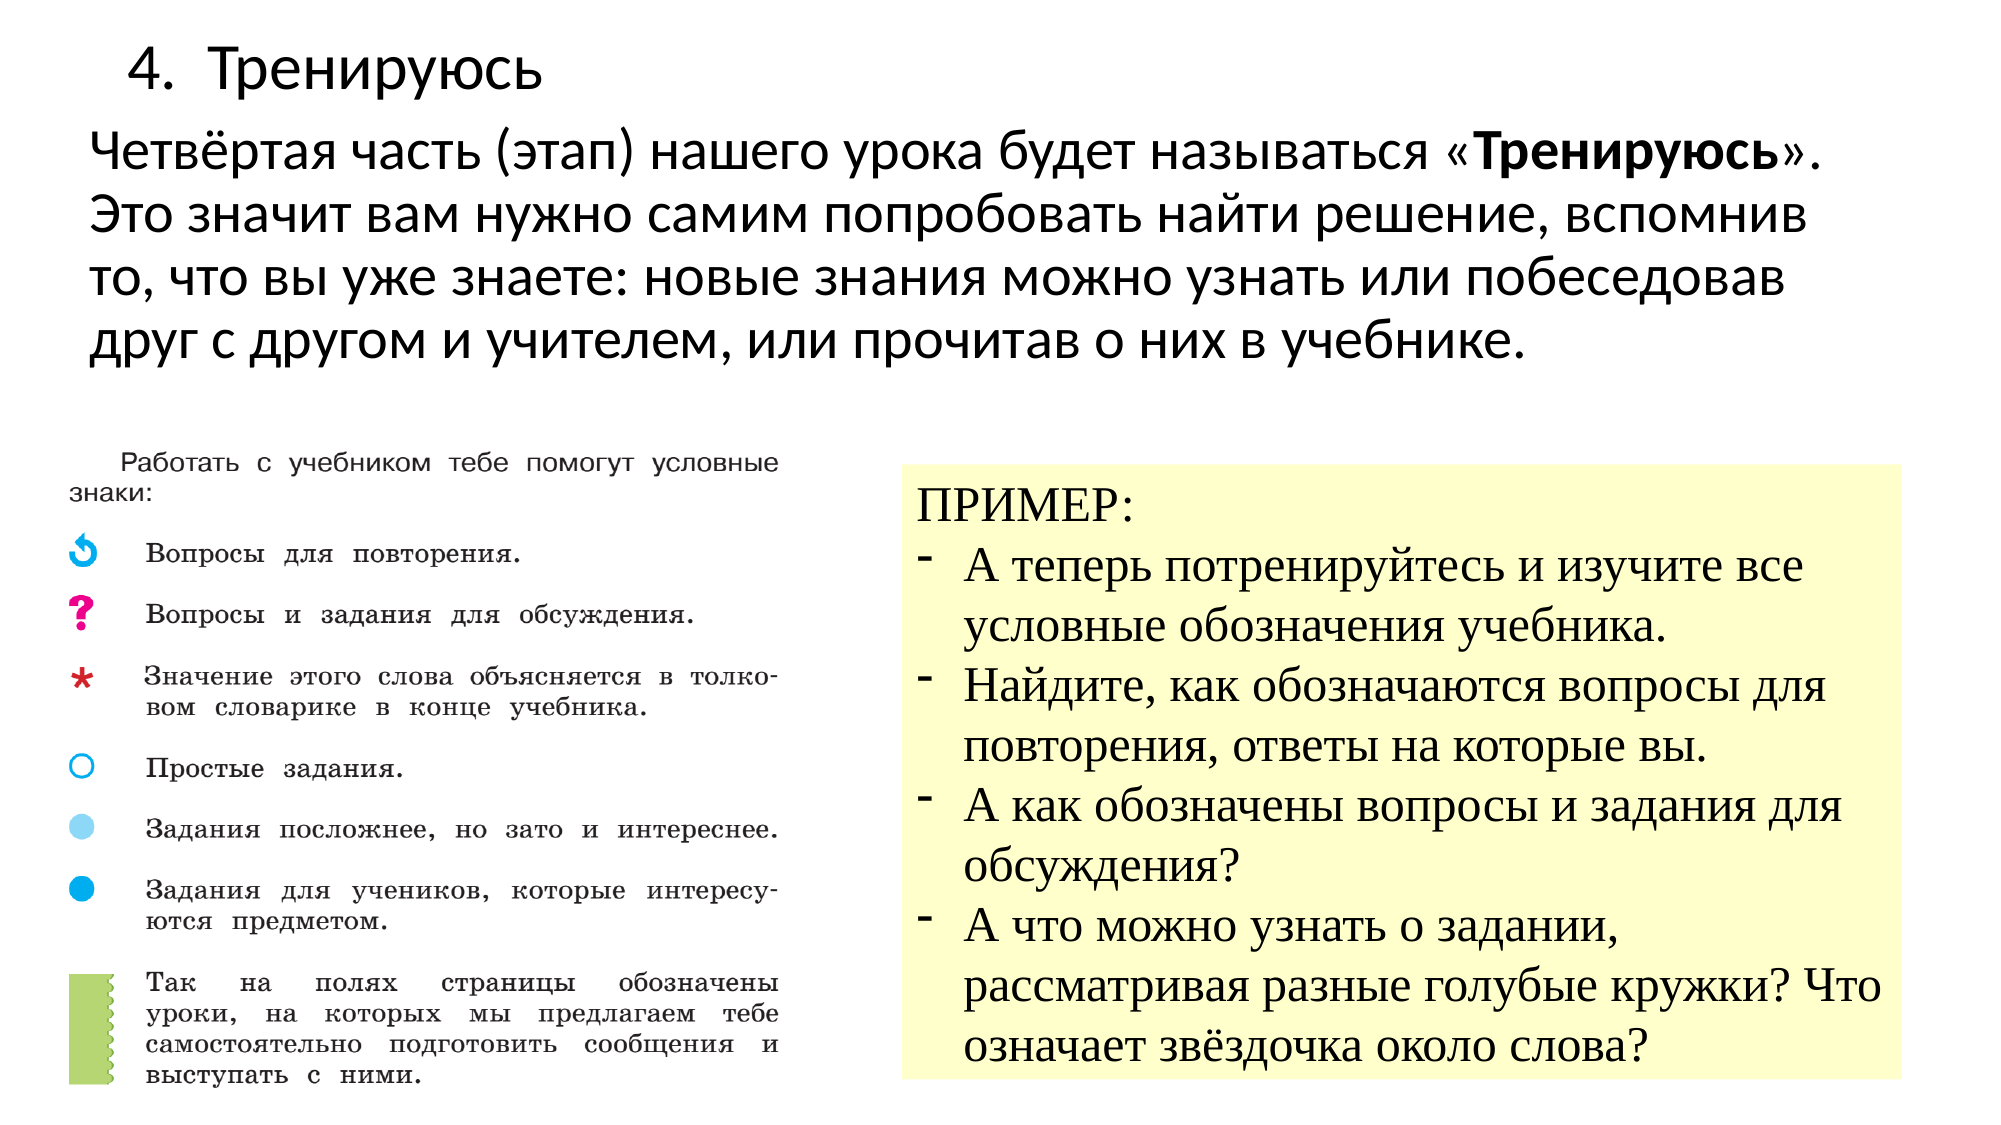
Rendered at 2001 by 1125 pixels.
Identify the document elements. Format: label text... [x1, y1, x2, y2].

text_box ПРИМЕР: А теперь потренируйтесь и изучите все условные обозначения учебника. Найдите, как обозначаются вопросы для повторения, ответы на которые вы. А как обозначены вопросы и задания для обсуждения? А что можно узнать о задании, рассматривая разные голубые кружки? Что означает звёздочка около слова? [901, 464, 1902, 1080]
list Четвёртая часть (этап) нашего урока будет называться «Тренируюсь». Это значит вам нужно самим попробовать найти решение, вспомнив то, что вы уже знаете: новые знания можно узнать или побеседовав друг с другом и учителем, или прочитав о них в учебнике. [74, 111, 1876, 411]
title 4. Тренируюсь [112, 25, 1838, 112]
picture [48, 437, 822, 1100]
